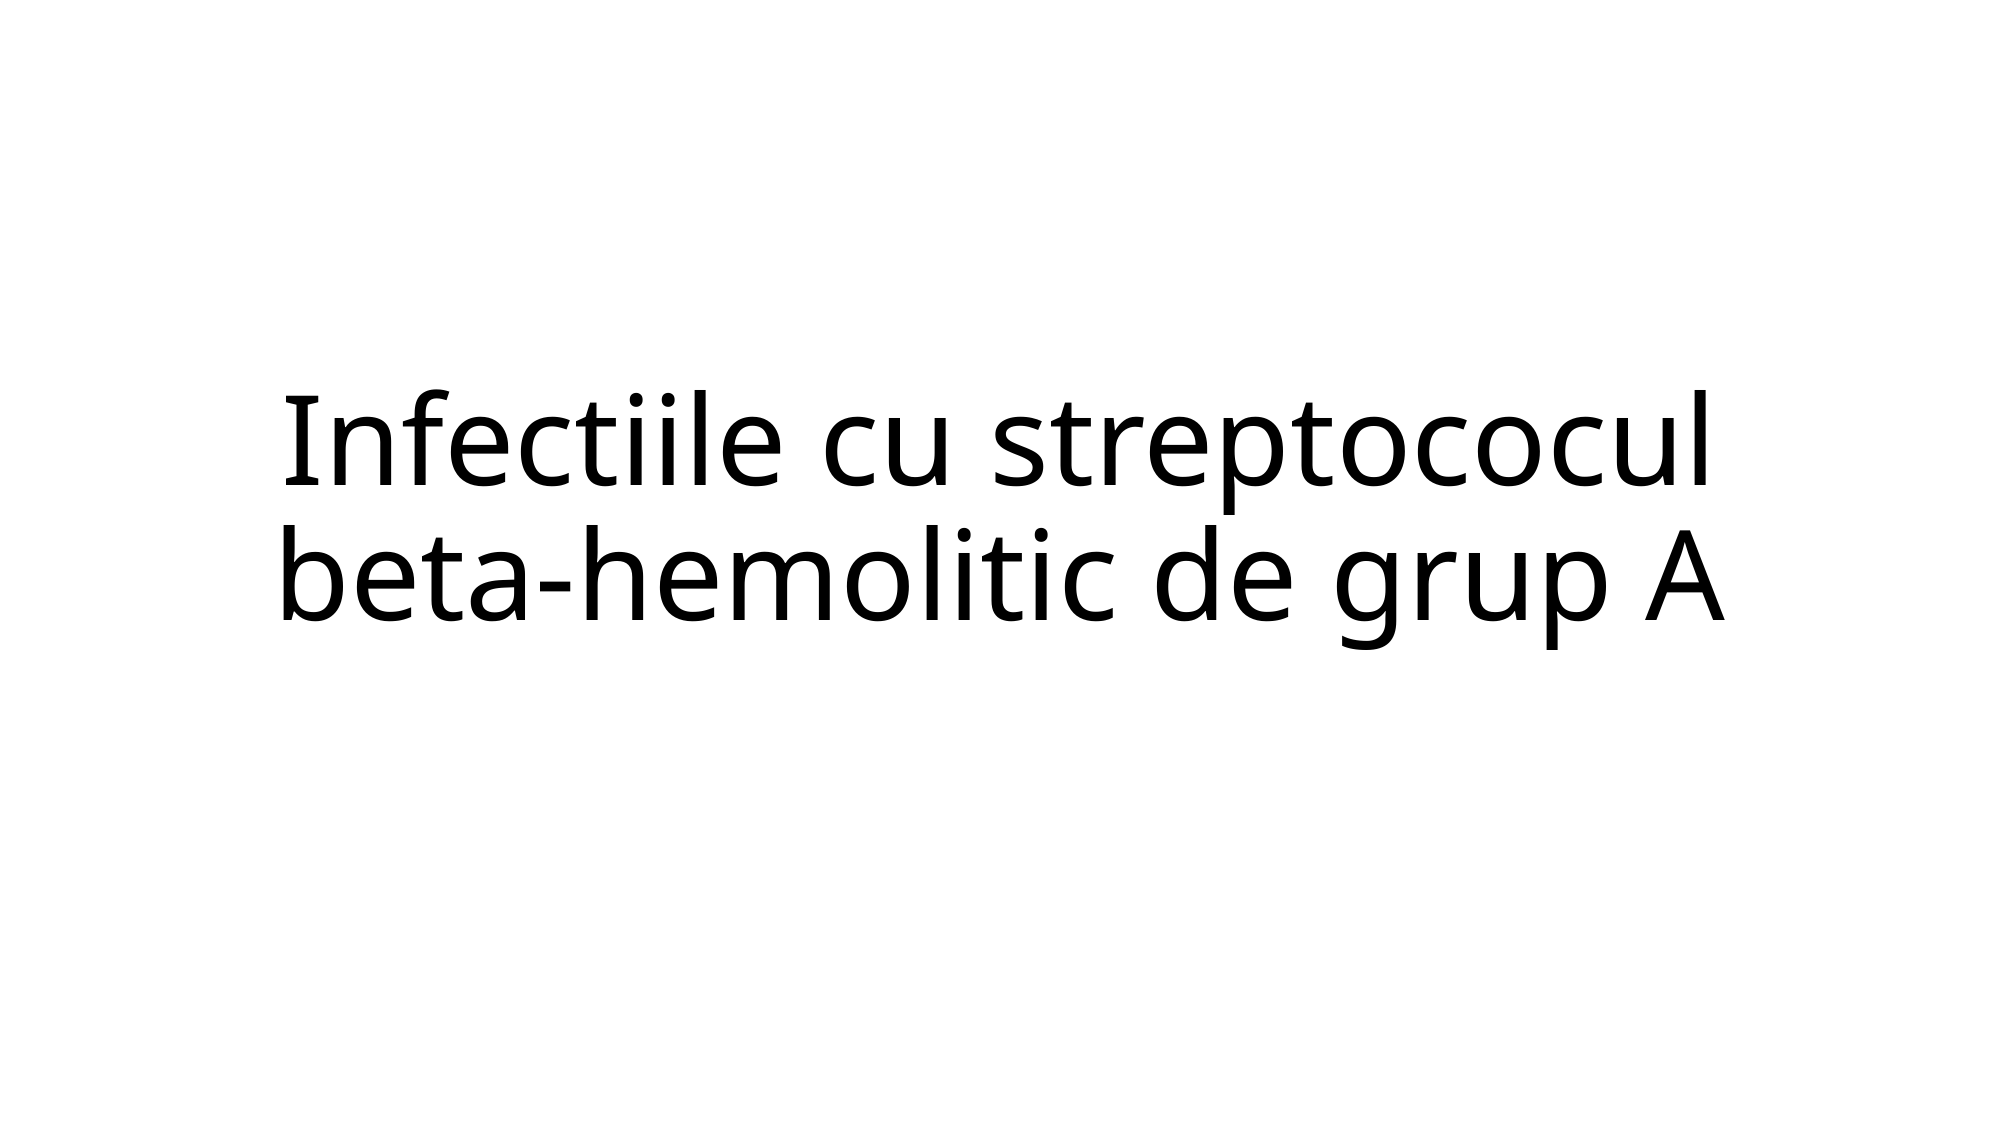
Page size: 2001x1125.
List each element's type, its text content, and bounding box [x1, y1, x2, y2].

title Infectiile cu streptococul beta-hemolitic de grup A [249, 184, 1750, 805]
